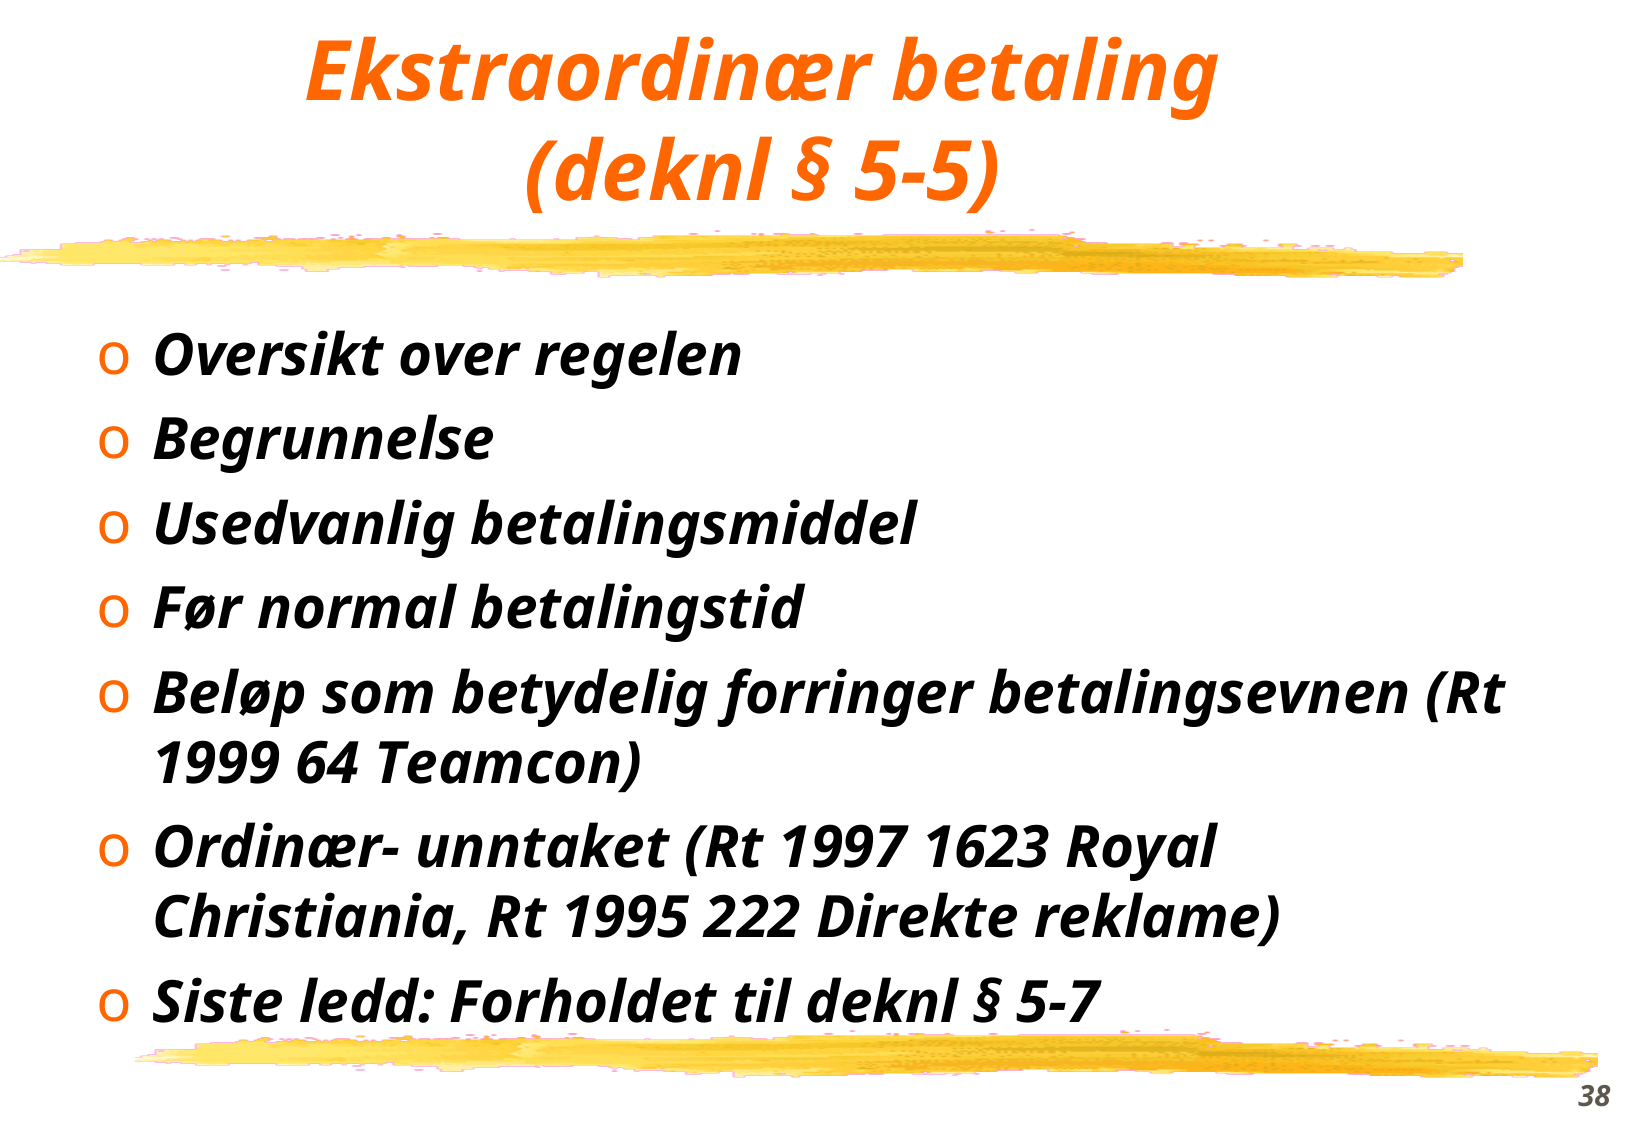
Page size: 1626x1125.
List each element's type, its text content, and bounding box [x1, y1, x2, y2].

picture [135, 1024, 1598, 1088]
picture [0, 224, 1463, 288]
title Ekstraordinær betaling (deknl § 5-5) [72, 9, 1454, 225]
list Oversikt over regelen Begrunnelse Usedvanlig betalingsmiddel Før normal betalingstid Beløp som betydelig forringer betalingsevnen (Rt 1999 64 Teamcon) Ordinær- unntaket (Rt 1997 1623 Royal Christiania, Rt 1995 222 Direkte reklame) Siste ledd: Forholdet til deknl § 5-7 [81, 309, 1535, 1042]
text_box <number> [1516, 1050, 1626, 1125]
